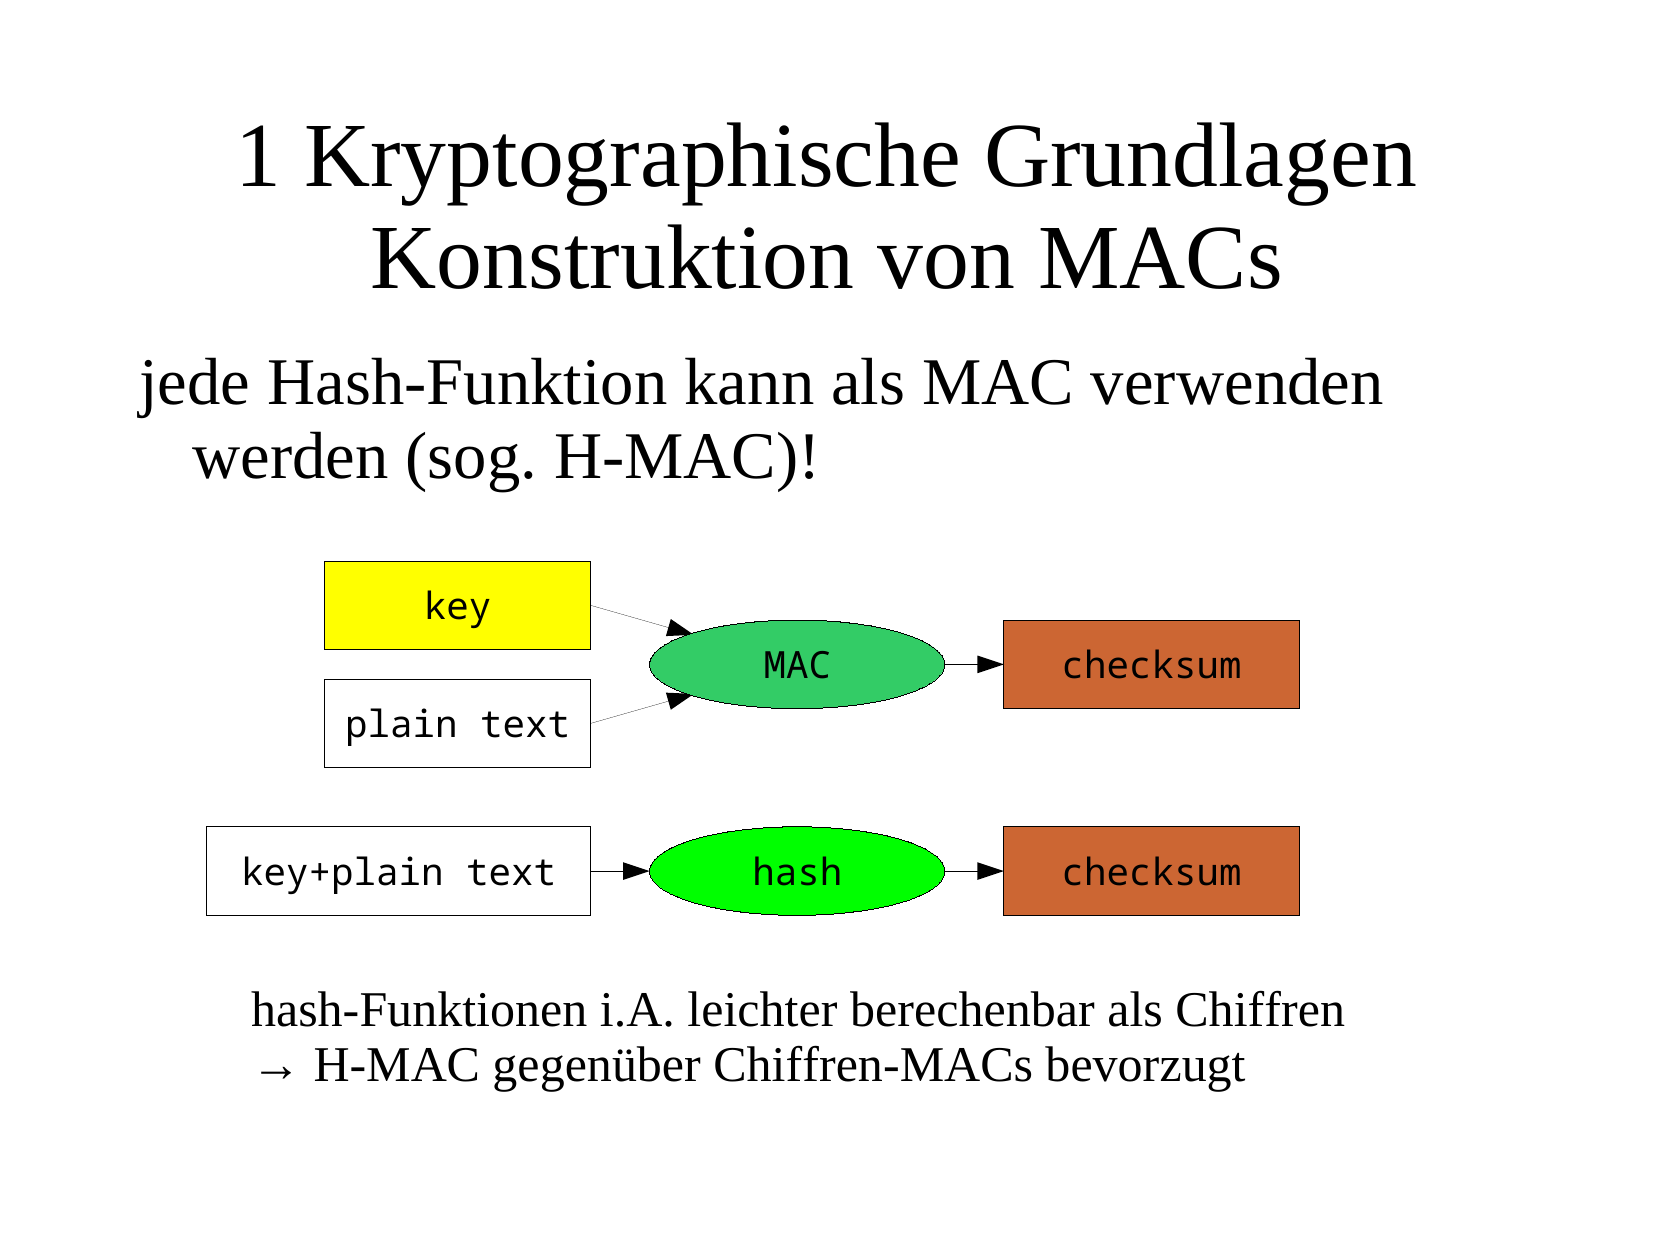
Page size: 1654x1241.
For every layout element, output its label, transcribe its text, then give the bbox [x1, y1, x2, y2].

text_box checksum [1003, 620, 1300, 709]
list jede Hash-Funktion kann als MAC verwenden werden (sog. H-MAC)! [121, 344, 1534, 1127]
text_box key [324, 561, 591, 650]
text_box hash [649, 826, 945, 916]
title 1 Kryptographische Grundlagen Konstruktion von MACs [121, 102, 1534, 311]
text_box hash-Funktionen i.A. leichter berechenbar als Chiffren → H-MAC gegenüber Chiffren-MACs bevorzugt [250, 981, 1321, 1093]
text_box checksum [1003, 826, 1300, 916]
text_box plain text [324, 679, 591, 768]
text_box MAC [649, 620, 945, 709]
text_box key+plain text [206, 826, 591, 916]
